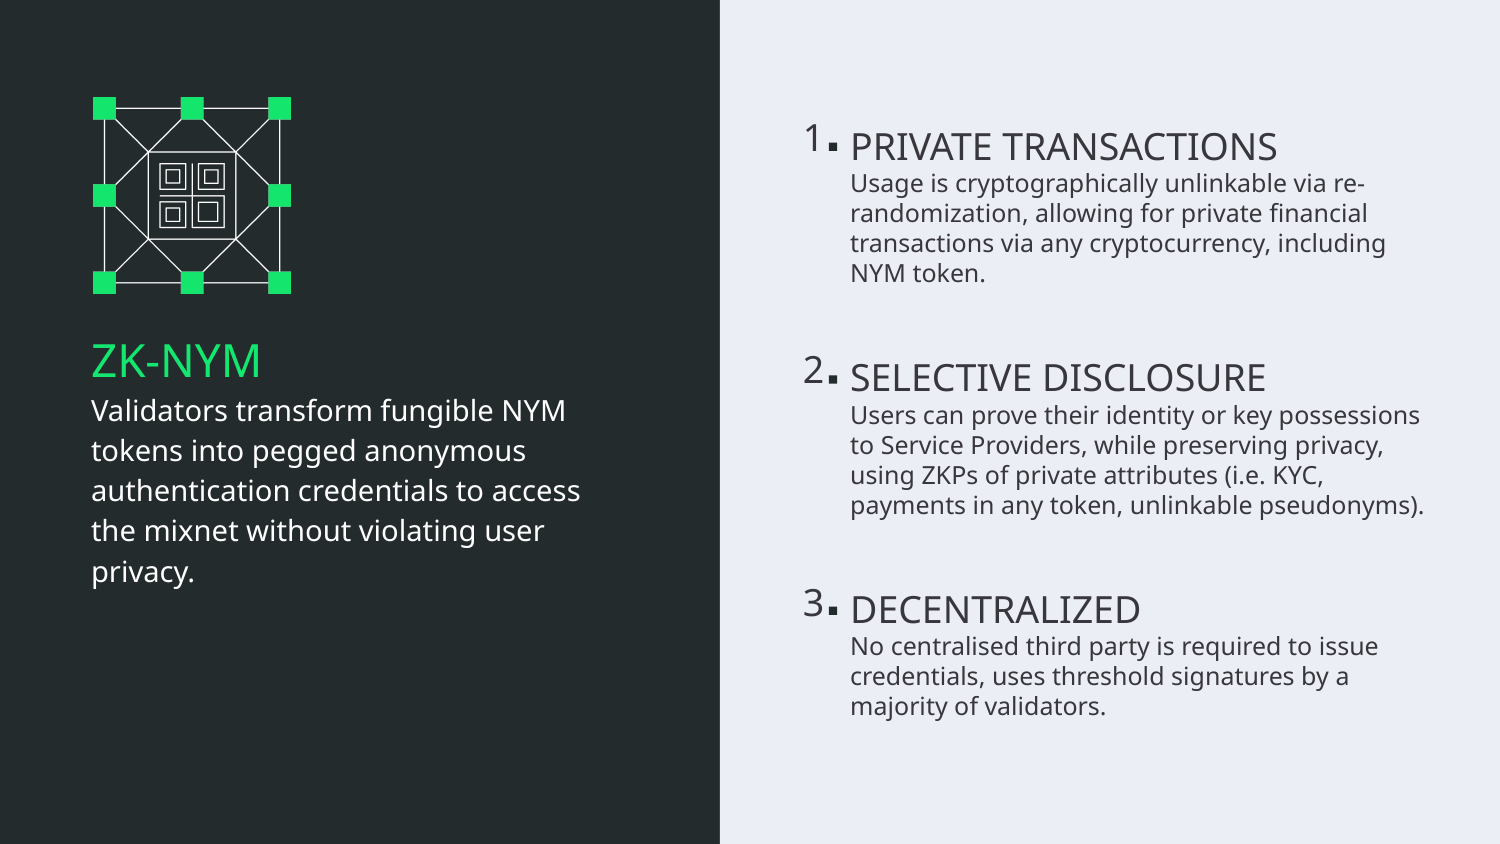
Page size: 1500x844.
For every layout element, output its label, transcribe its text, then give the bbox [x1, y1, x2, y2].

text_box 1 [802, 114, 843, 168]
text_box ZK-NYM Validators transform fungible NYM tokens into pegged anonymous authentication credentials to access the mixnet without violating user privacy. [90, 323, 599, 588]
text_box PRIVATE TRANSACTIONS Usage is cryptographically unlinkable via re-randomization, allowing for private financial transactions via any cryptocurrency, including NYM token. SELECTIVE DISCLOSURE Users can prove their identity or key possessions to Service Providers, while preserving privacy, using ZKPs of private attributes (i.e. KYC, payments in any token, unlinkable pseudonyms). DECENTRALIZED No centralised third party is required to issue credentials, uses threshold signatures by a majority of validators. [850, 116, 1426, 721]
text_box [719, 0, 1500, 844]
text_box 3 [802, 579, 843, 633]
text_box 2 [802, 346, 843, 400]
picture [93, 97, 291, 294]
